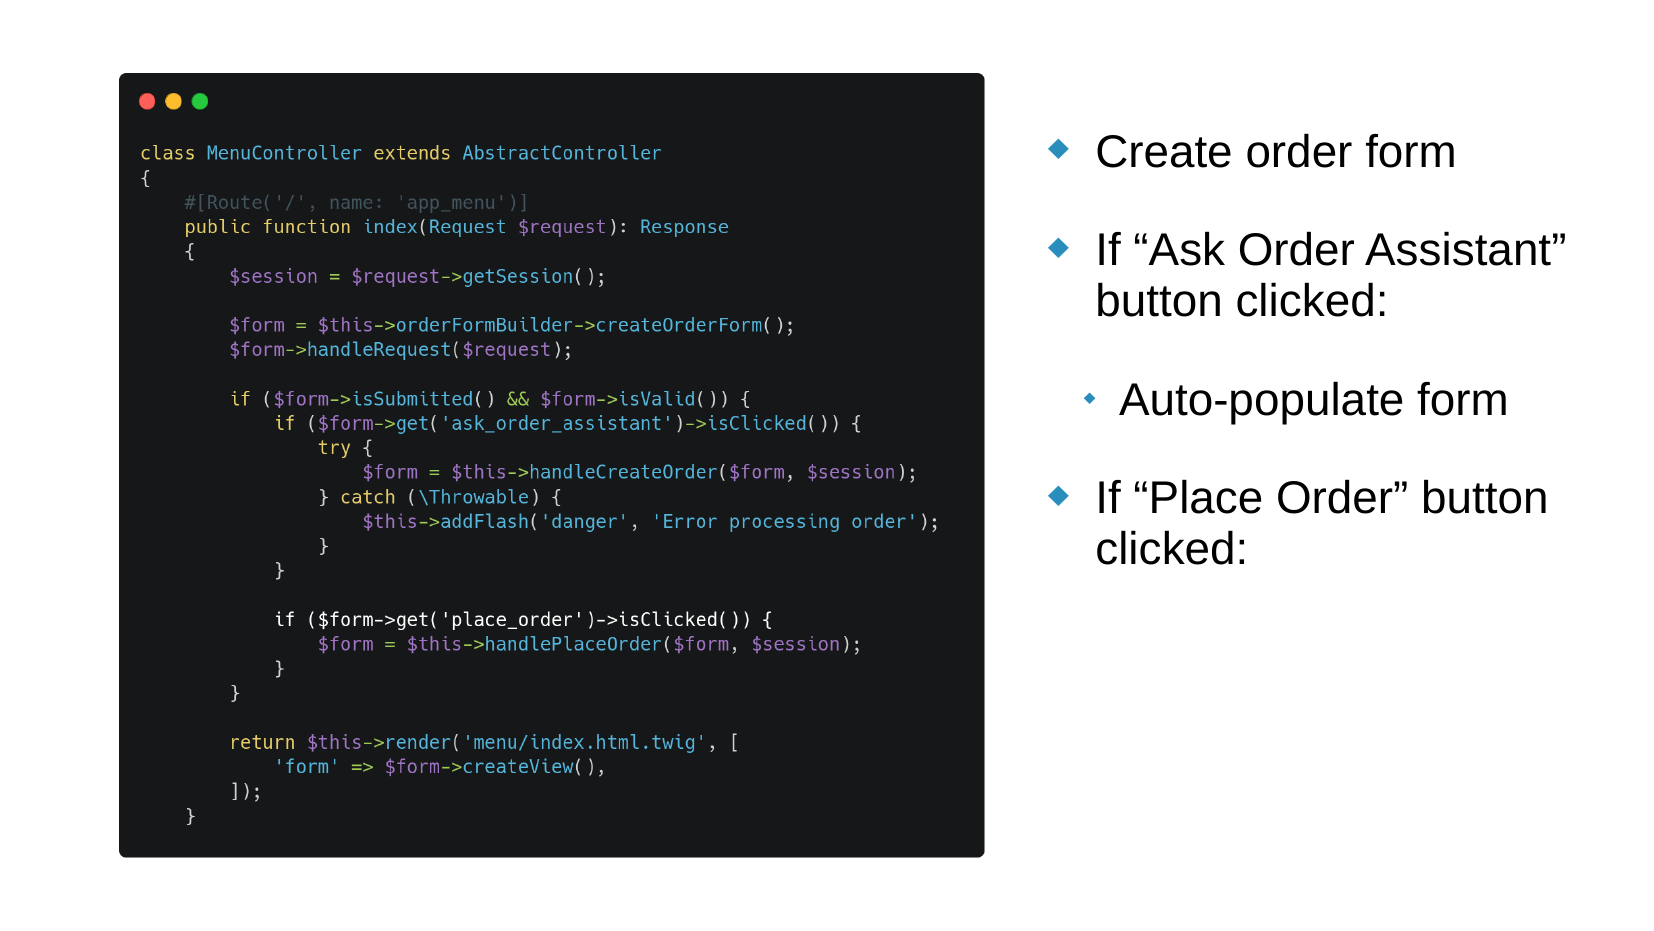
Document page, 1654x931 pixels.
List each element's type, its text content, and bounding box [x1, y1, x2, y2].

picture [45, 0, 1058, 931]
text_box Create order form If “Ask Order Assistant” button clicked: Auto-populate form If “Place Order” button clicked: [1033, 118, 1625, 911]
